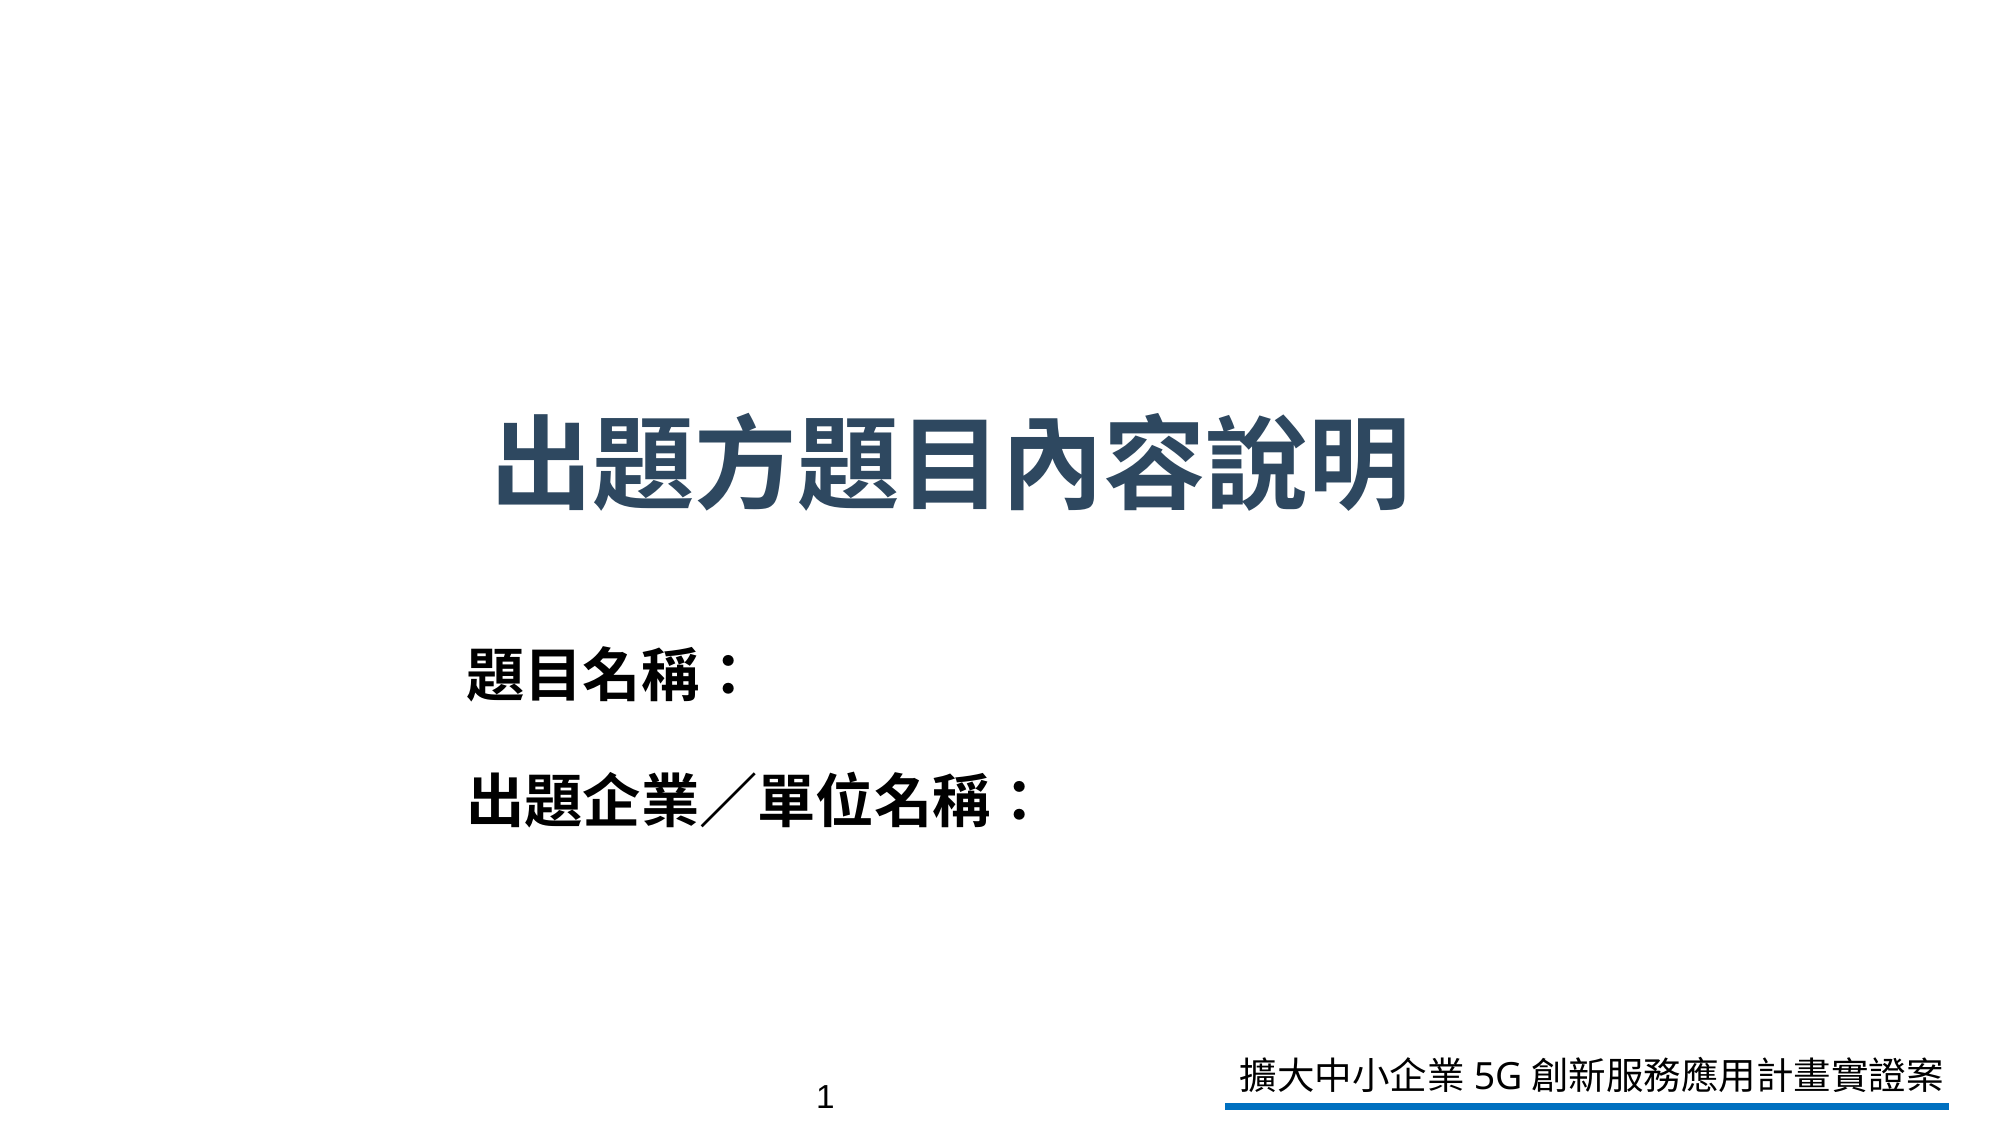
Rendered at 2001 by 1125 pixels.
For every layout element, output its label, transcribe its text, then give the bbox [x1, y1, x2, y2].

title 出題方題目內容說明 [200, 354, 1701, 530]
text_box 1 [800, 1065, 1037, 1125]
subtitle 題目名稱： 出題企業／單位名稱： [451, 595, 1584, 868]
